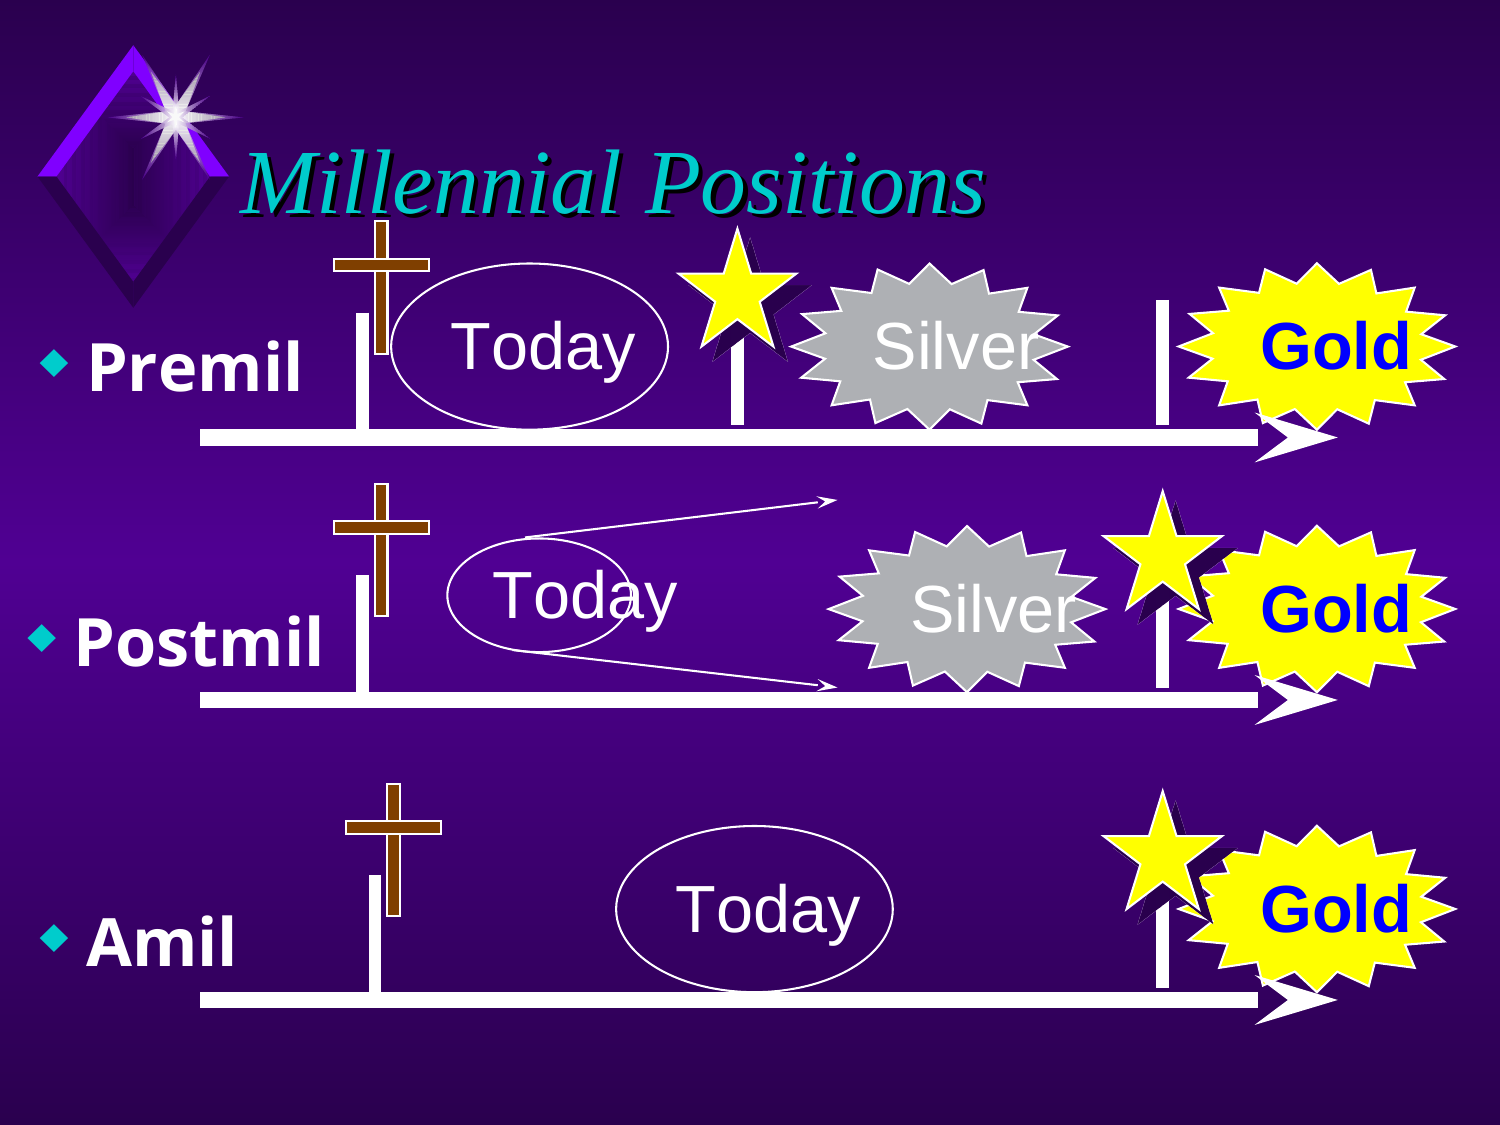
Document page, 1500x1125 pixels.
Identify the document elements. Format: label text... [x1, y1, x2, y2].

text_box [1103, 491, 1222, 610]
text_box Gold [1178, 263, 1456, 430]
text_box [1103, 791, 1222, 910]
text_box Today [616, 601, 631, 614]
text_box Today [616, 826, 893, 992]
title Millennial Positions [224, 78, 1388, 288]
text_box Silver [791, 263, 1068, 430]
text_box Today [447, 538, 632, 652]
text_box Gold [1178, 825, 1456, 993]
text_box Premil [24, 312, 400, 419]
text_box Amil [24, 887, 400, 994]
text_box [678, 228, 797, 347]
text_box [333, 483, 429, 587]
text_box Postmil [12, 587, 388, 694]
text_box Silver [828, 526, 1106, 693]
text_box [333, 221, 429, 312]
text_box Today [400, 263, 669, 429]
text_box [346, 783, 442, 887]
text_box Gold [1178, 525, 1456, 693]
